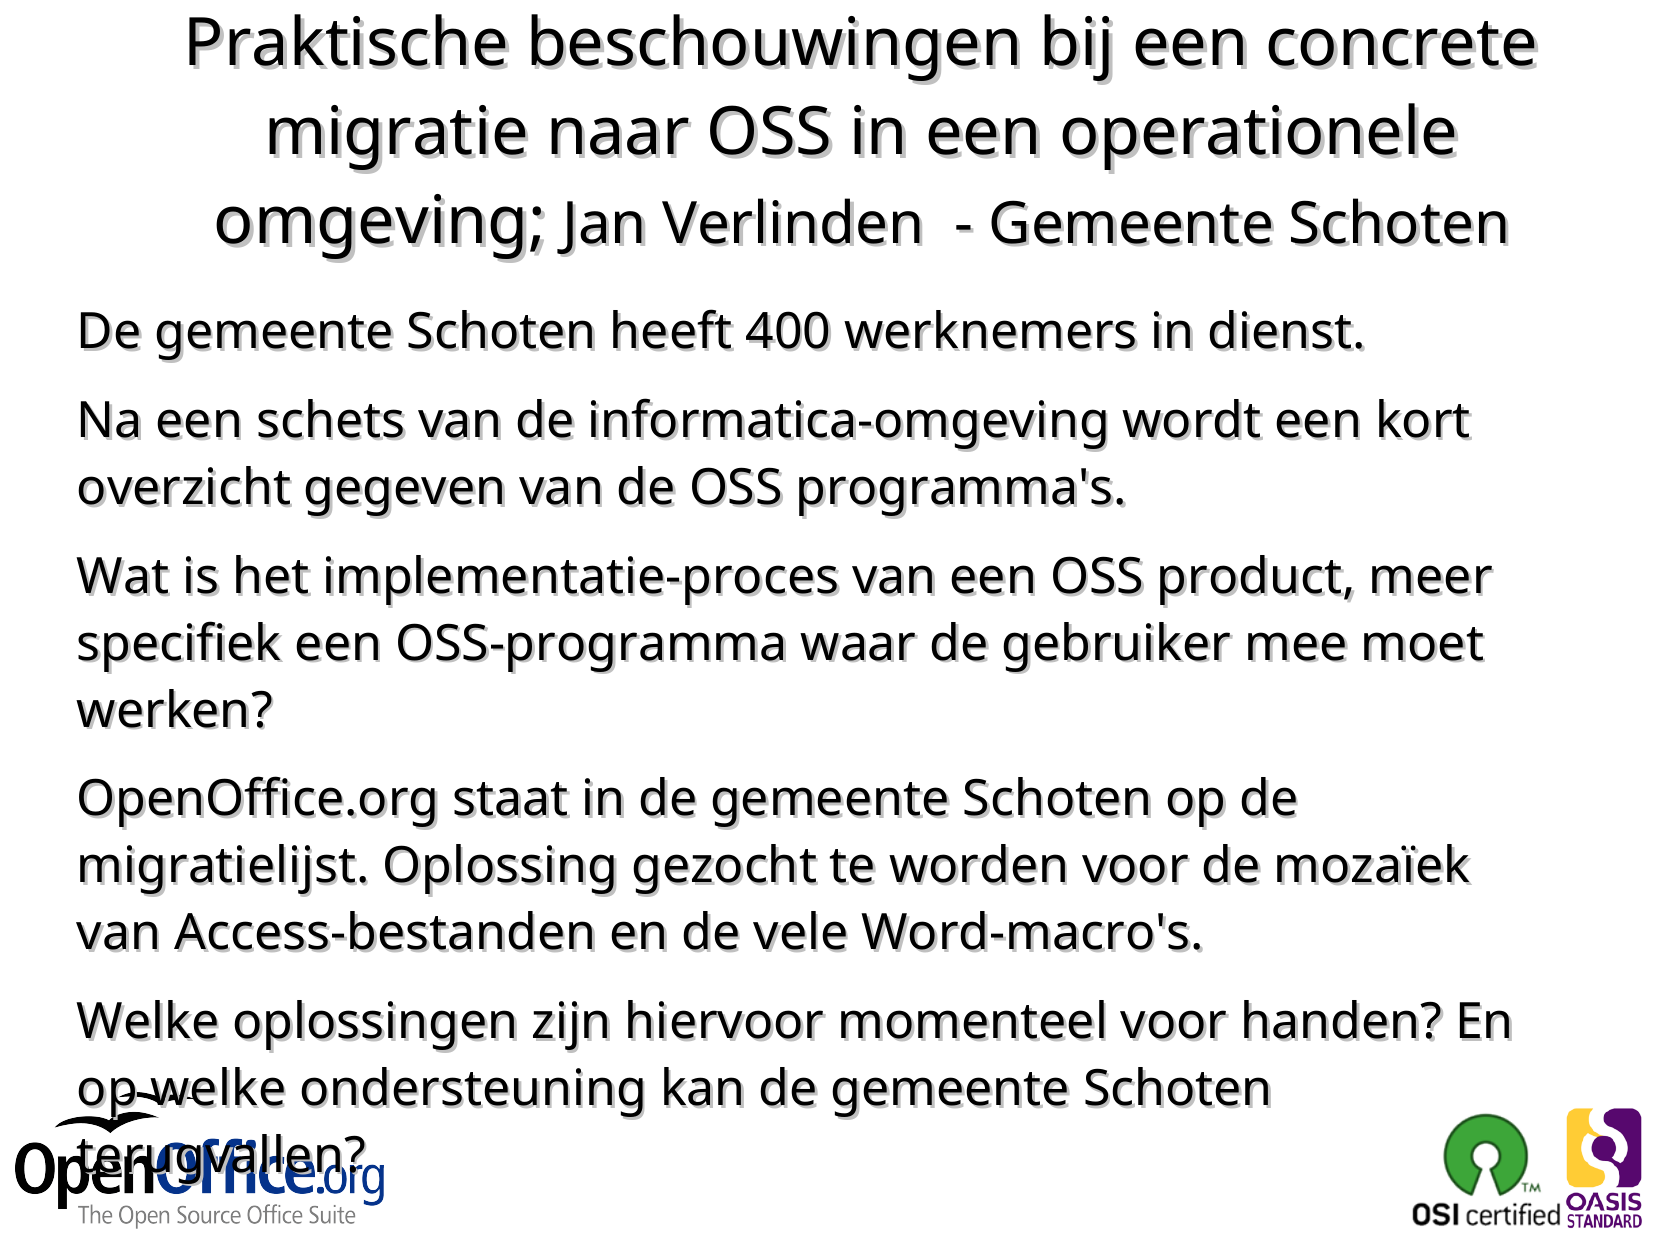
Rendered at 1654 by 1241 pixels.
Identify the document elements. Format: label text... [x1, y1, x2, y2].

title Praktische beschouwingen bij een concrete migratie naar OSS in een operationele omgeving; Jan Verlinden - Gemeente Schoten [29, 8, 1625, 248]
picture [15, 1092, 384, 1229]
list De gemeente Schoten heeft 400 werknemers in dienst. Na een schets van de informatica-omgeving wordt een kort overzicht gegeven van de OSS programma's. Wat is het implementatie-proces van een OSS product, meer specifiek een OSS-programma waar de gebruiker mee moet werken? OpenOffice.org staat in de gemeente Schoten op de migratielijst. Oplossing gezocht te worden voor de mozaïek van Access-bestanden en de vele Word-macro's. Welke oplossingen zijn hiervoor momenteel voor handen? En op welke ondersteuning kan de gemeente Schoten terugvallen? [76, 295, 1565, 1094]
picture [86, 1094, 99, 1102]
picture [118, 1094, 130, 1102]
picture [308, 1094, 322, 1102]
picture [370, 1094, 382, 1102]
picture [1405, 1102, 1654, 1238]
